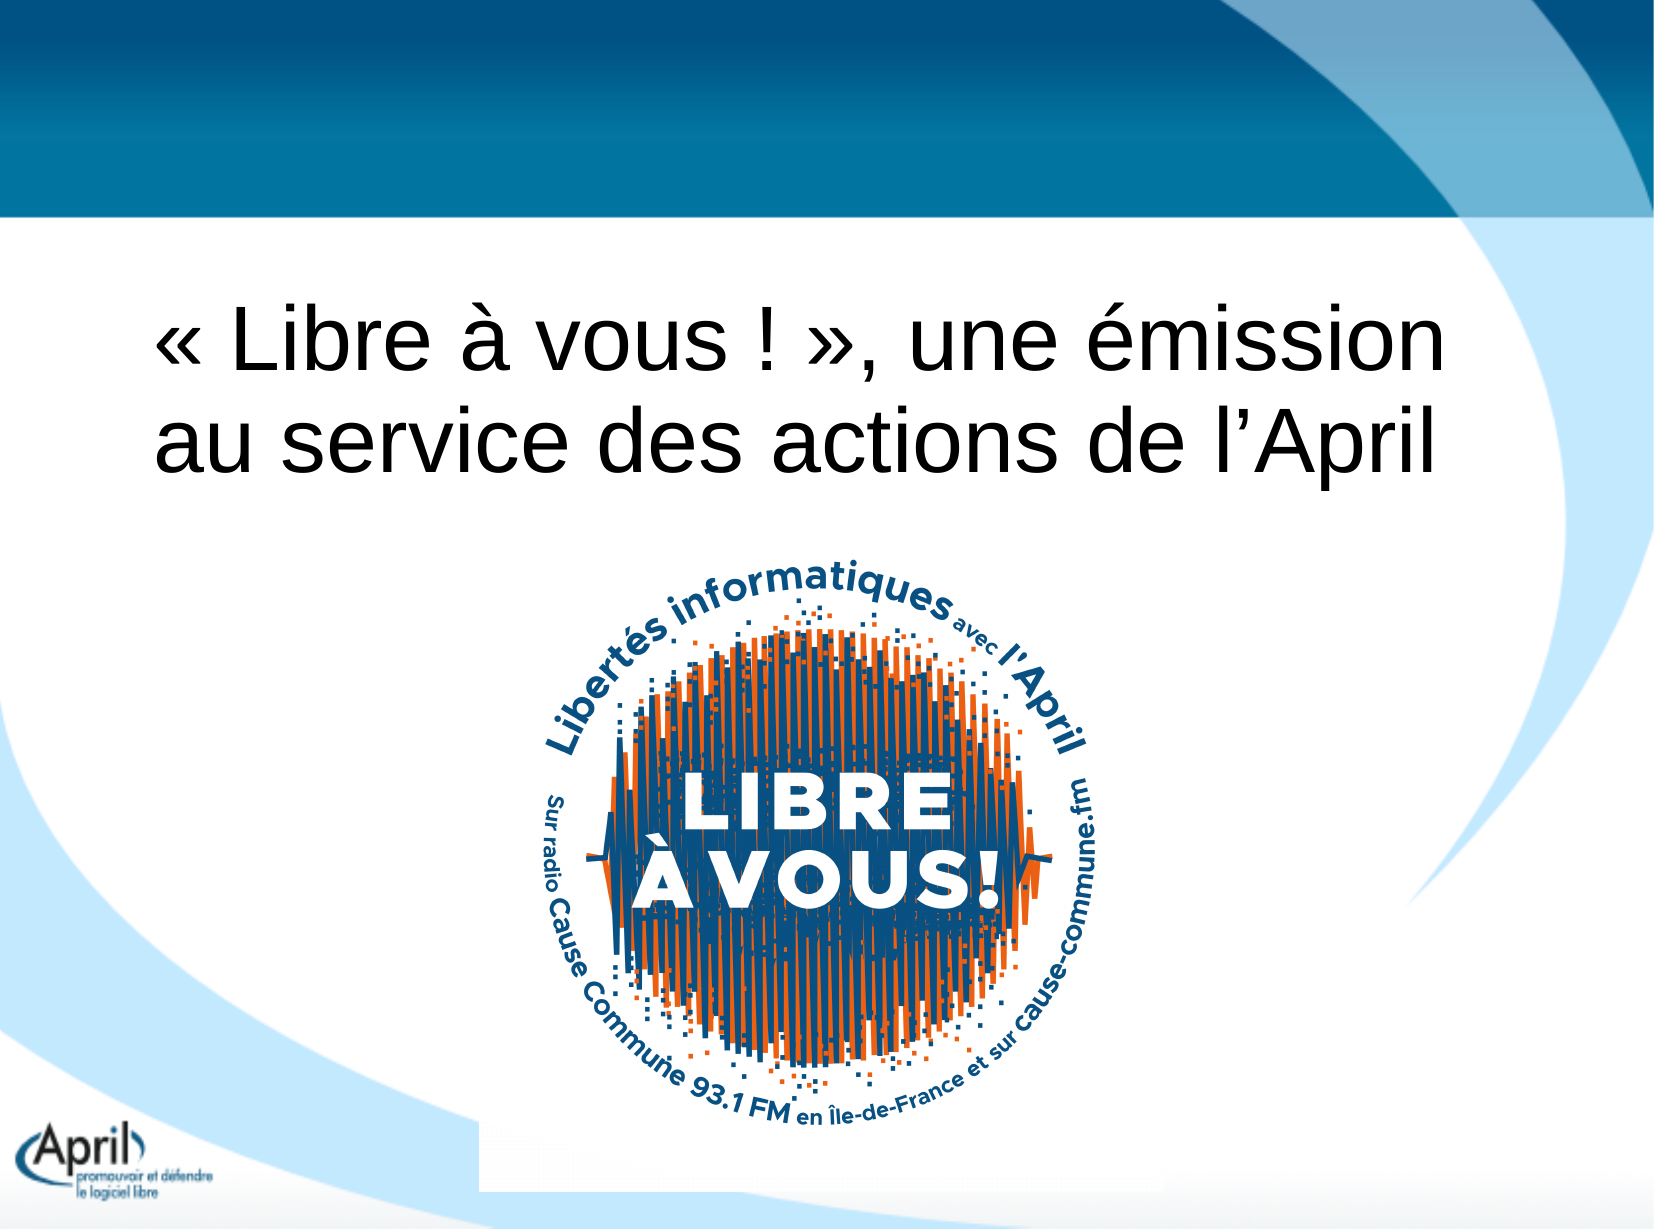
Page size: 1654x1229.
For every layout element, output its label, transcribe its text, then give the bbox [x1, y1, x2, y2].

list « Libre à vous ! », une émission au service des actions de l’April [82, 287, 1571, 1099]
picture [0, 0, 1654, 1229]
